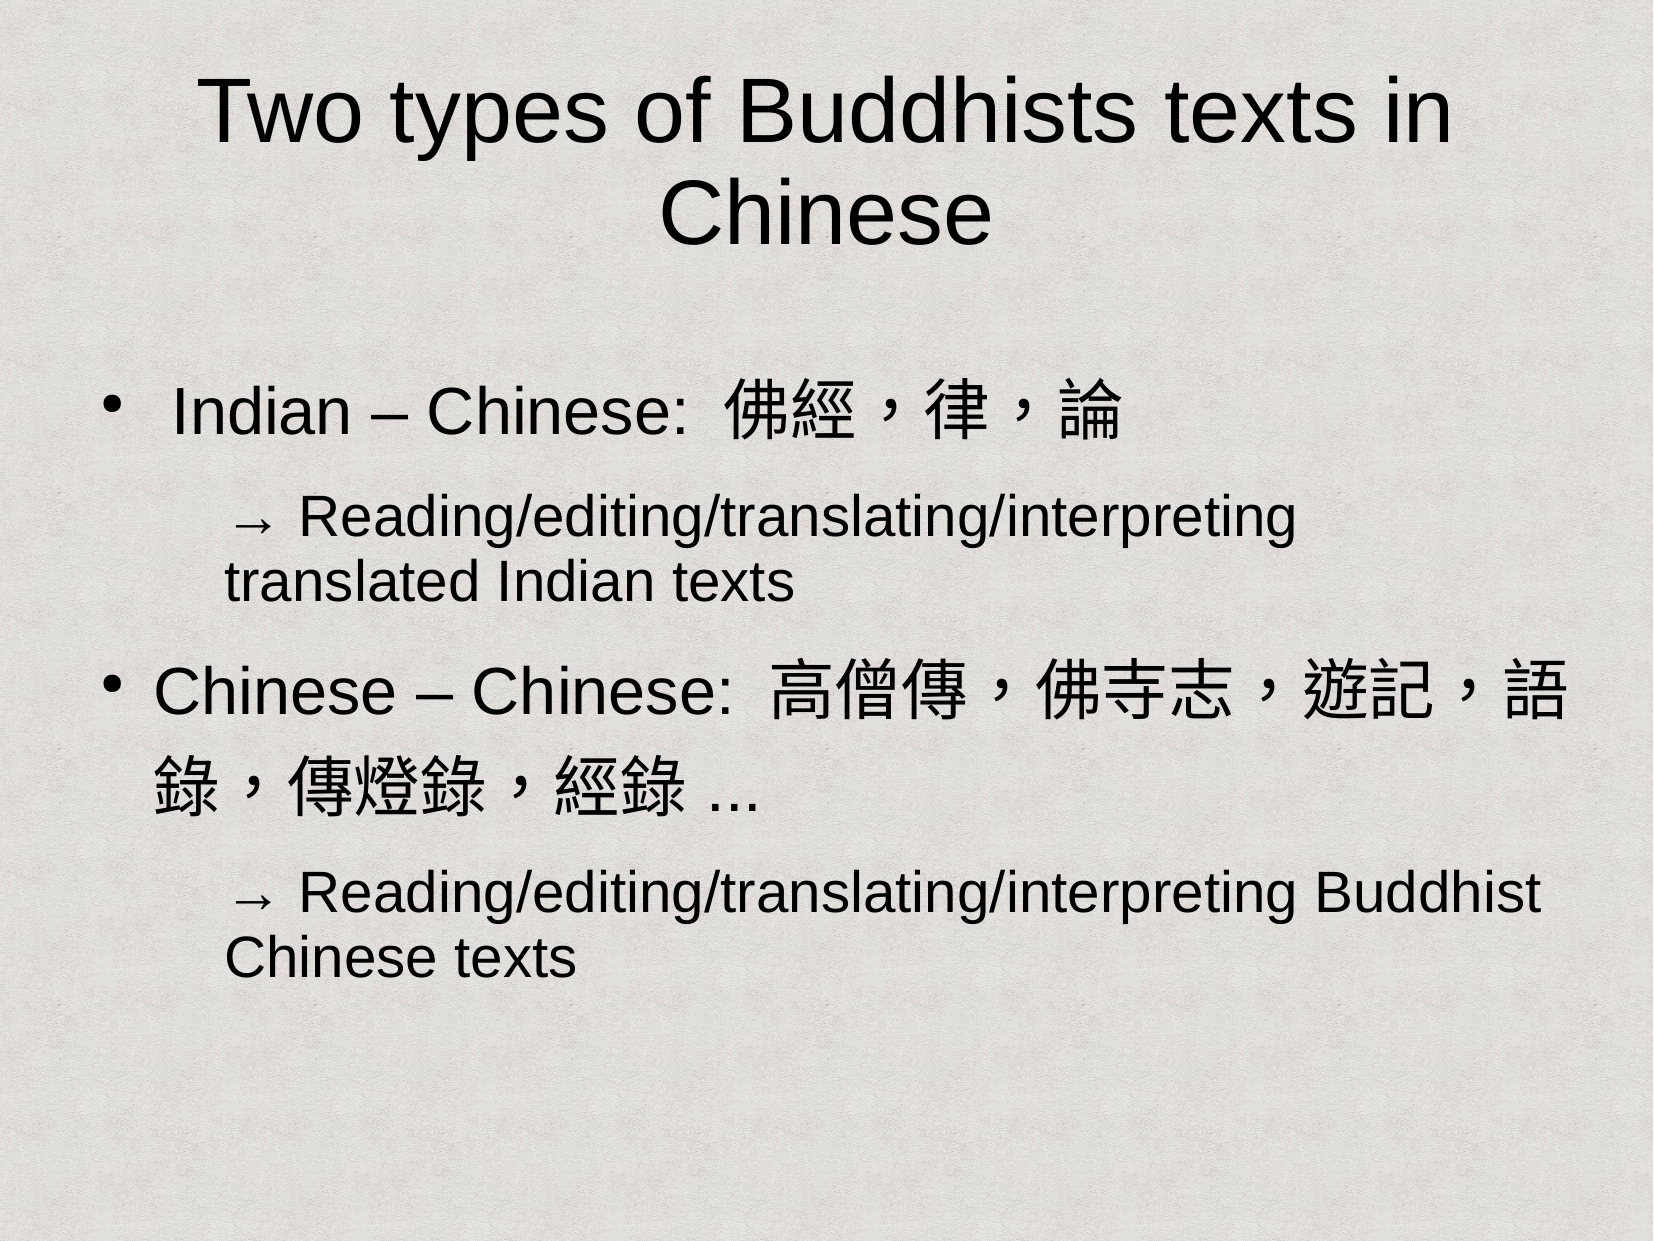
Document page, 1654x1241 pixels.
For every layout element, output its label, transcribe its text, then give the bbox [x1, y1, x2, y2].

title Two types of Buddhists texts in Chinese [82, 58, 1571, 266]
list Indian – Chinese: 佛經，律，論 → Reading/editing/translating/interpreting translated Indian texts Chinese – Chinese: 高僧傳，佛寺志，遊記，語錄，傳燈錄，經錄... → Reading/editing/translating/interpreting Buddhist Chinese texts [82, 357, 1571, 1077]
picture [0, 0, 1654, 1241]
